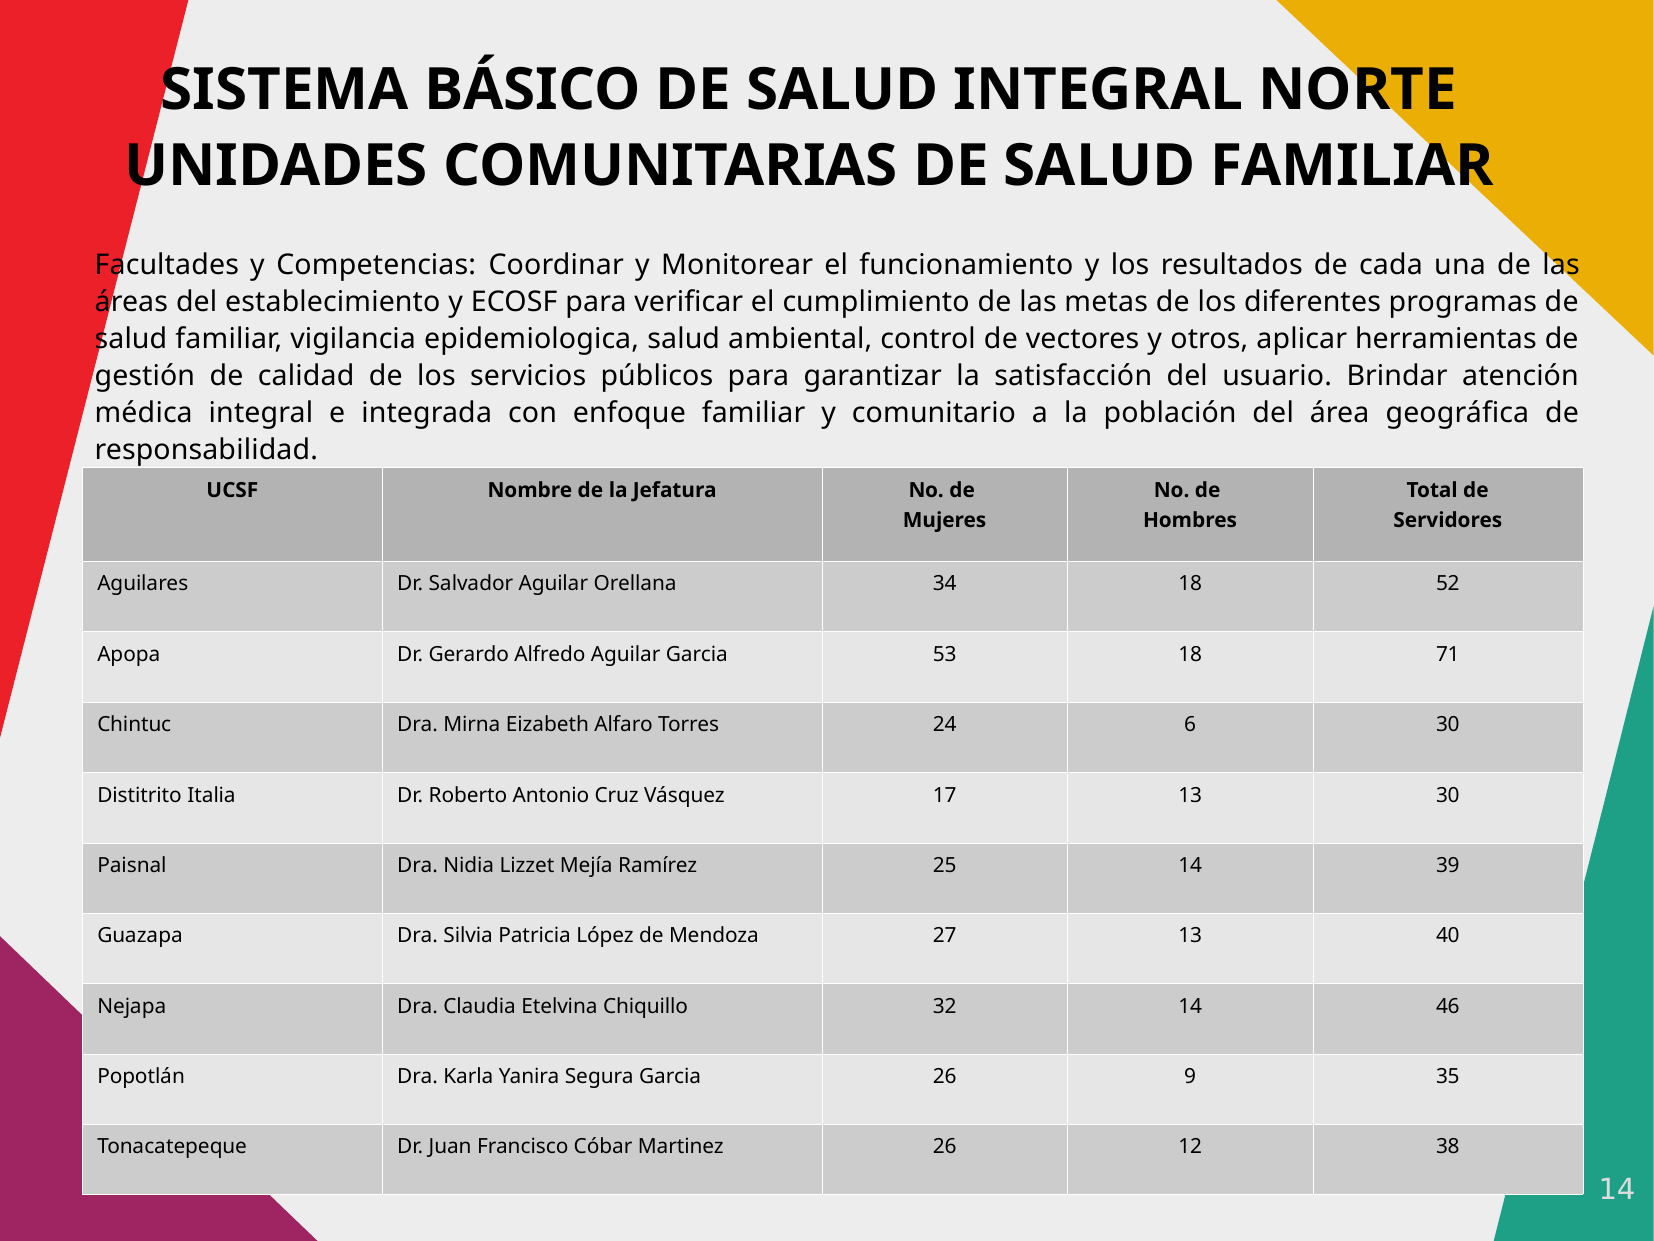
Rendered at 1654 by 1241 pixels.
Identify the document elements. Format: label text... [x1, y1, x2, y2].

table_cell 17 [823, 773, 1067, 843]
table_cell 46 [1314, 984, 1583, 1054]
title SISTEMA BÁSICO DE SALUD INTEGRAL NORTE UNIDADES COMUNITARIAS DE SALUD FAMILIAR [23, 13, 1595, 229]
table_cell 12 [1068, 1125, 1313, 1194]
table_cell 71 [1314, 632, 1583, 702]
table_header No. de Hombres [1068, 468, 1313, 561]
table_cell 30 [1314, 773, 1583, 843]
table_cell 26 [823, 1055, 1067, 1124]
text_box Facultades y Competencias: Coordinar y Monitorear el funcionamiento y los resultados de cada una de las áreas del establecimiento y ECOSF para verificar el cumplimiento de las metas de los diferentes programas de salud familiar, vigilancia epidemiologica, salud ambiental, control de vectores y otros, aplicar herramientas de gestión de calidad de los servicios públicos para garantizar la satisfacción del usuario. Brindar atención médica integral e integrada con enfoque familiar y comunitario a la población del área geográfica de responsabilidad. [94, 243, 1583, 467]
table_cell Dra. Karla Yanira Segura Garcia [383, 1055, 822, 1124]
table_cell 39 [1314, 844, 1583, 913]
table_cell 40 [1314, 914, 1583, 983]
table_cell Dr. Gerardo Alfredo Aguilar Garcia [383, 632, 822, 702]
table_cell Distitrito Italia [83, 773, 382, 843]
table_cell Chintuc [83, 703, 382, 772]
table_cell 25 [823, 844, 1067, 913]
table_cell Paisnal [83, 844, 382, 913]
table_cell Dra. Nidia Lizzet Mejía Ramírez [383, 844, 822, 913]
table_header Nombre de la Jefatura [383, 468, 822, 561]
table_cell Tonacatepeque [83, 1125, 382, 1194]
table_cell 6 [1068, 703, 1313, 772]
table_cell Guazapa [83, 914, 382, 983]
table_cell Dra. Silvia Patricia López de Mendoza [383, 914, 822, 983]
table_cell Dr. Salvador Aguilar Orellana [383, 562, 822, 631]
table_cell Nejapa [83, 984, 382, 1054]
table_cell 9 [1068, 1055, 1313, 1124]
table_cell 24 [823, 703, 1067, 772]
table_cell Aguilares [83, 562, 382, 631]
table_cell 14 [1068, 844, 1313, 913]
table_cell 34 [823, 562, 1067, 631]
table_cell 14 [1068, 984, 1313, 1054]
table_cell 13 [1068, 914, 1313, 983]
table_cell 53 [823, 632, 1067, 702]
table_header Total de Servidores [1314, 468, 1583, 561]
table_cell Dra. Mirna Eizabeth Alfaro Torres [383, 703, 822, 772]
table_cell Dr. Roberto Antonio Cruz Vásquez [383, 773, 822, 843]
table_cell Apopa [83, 632, 382, 702]
table_cell Dra. Claudia Etelvina Chiquillo [383, 984, 822, 1054]
table_cell 26 [823, 1125, 1067, 1194]
table_cell 52 [1314, 562, 1583, 631]
table_cell 13 [1068, 773, 1313, 843]
table_cell 30 [1314, 703, 1583, 772]
table_header No. de Mujeres [823, 468, 1067, 561]
table_cell Dr. Juan Francisco Cóbar Martinez [383, 1125, 822, 1194]
table_cell 32 [823, 984, 1067, 1054]
table_cell 38 [1314, 1125, 1583, 1194]
table_cell 35 [1314, 1055, 1583, 1124]
table_cell 18 [1068, 632, 1313, 702]
table_cell 27 [823, 914, 1067, 983]
table_header UCSF [83, 468, 382, 561]
table_cell 18 [1068, 562, 1313, 631]
table_cell Popotlán [83, 1055, 382, 1124]
